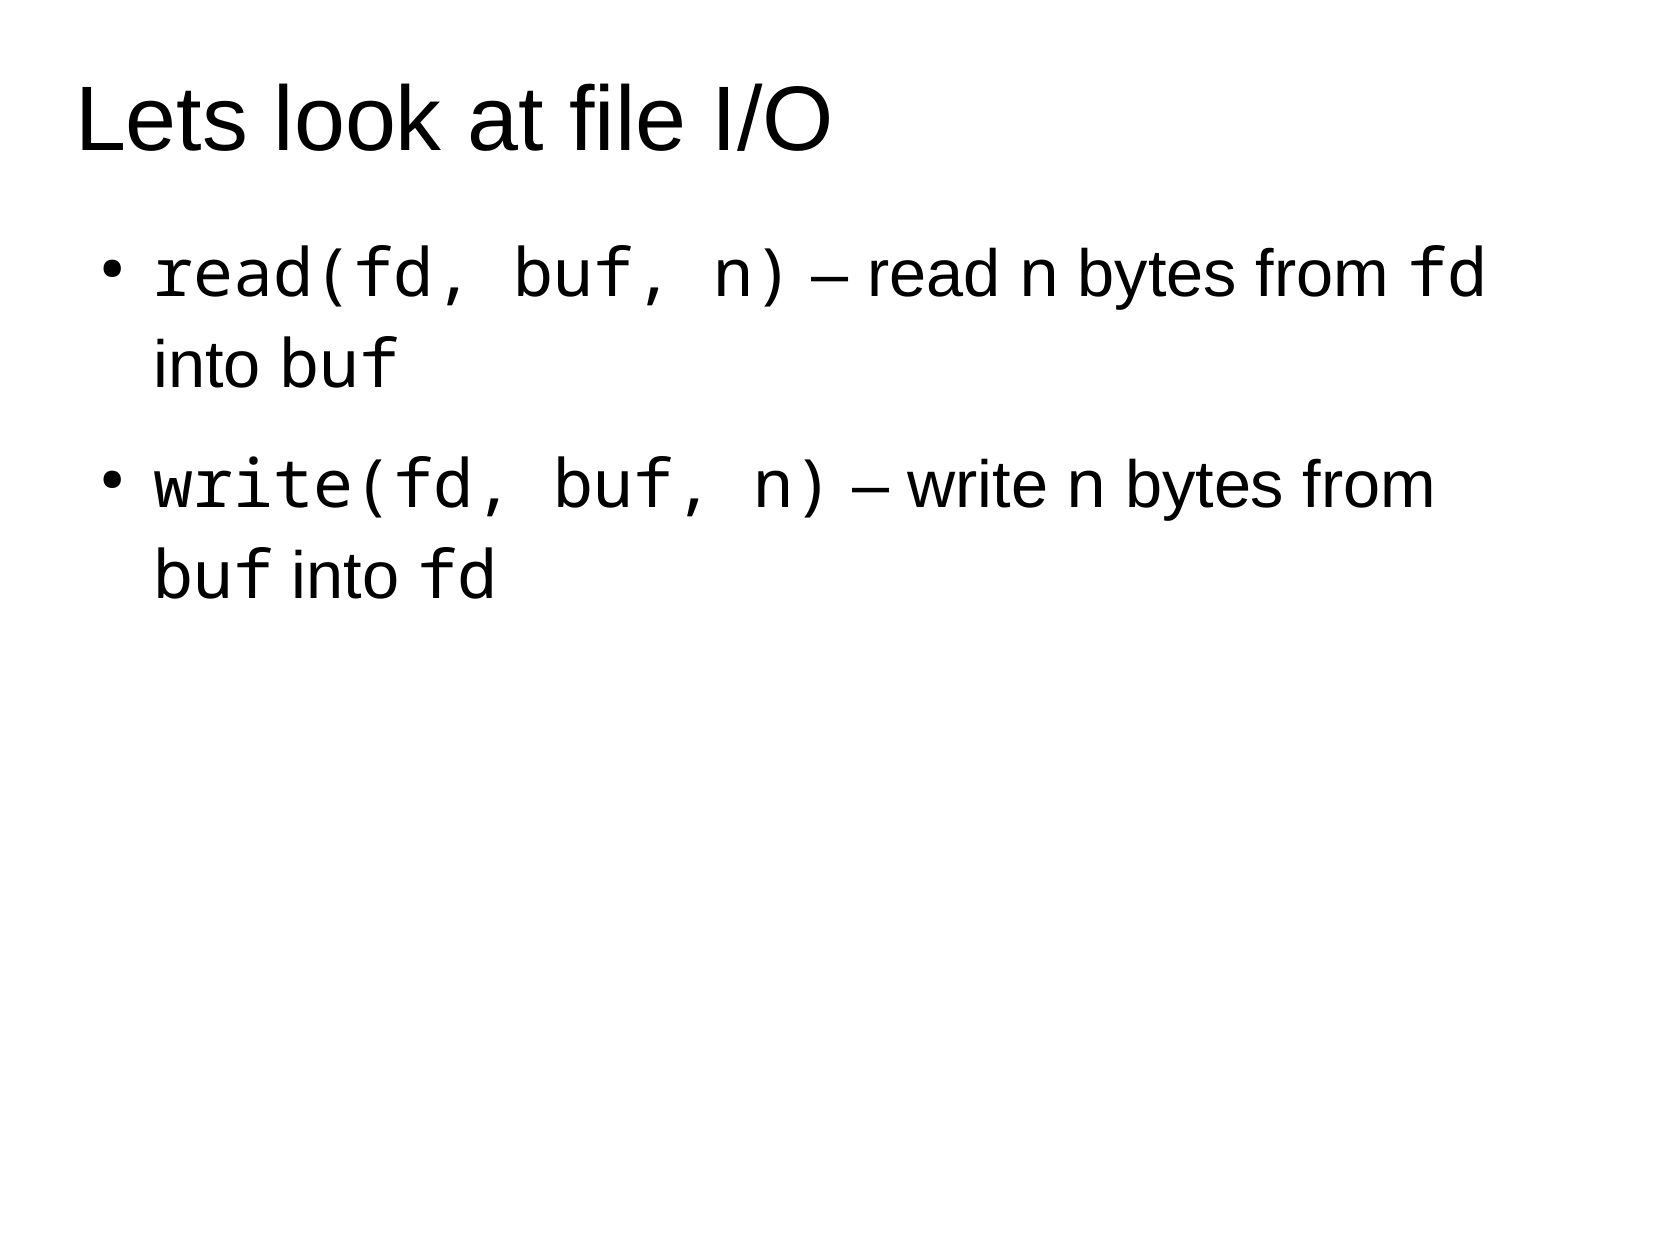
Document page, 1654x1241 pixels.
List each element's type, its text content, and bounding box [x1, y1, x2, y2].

list read(fd, buf, n) – read n bytes from fd into buf write(fd, buf, n) – write n bytes from buf into fd [82, 225, 1571, 1163]
title Lets look at file I/O [75, 49, 1538, 188]
